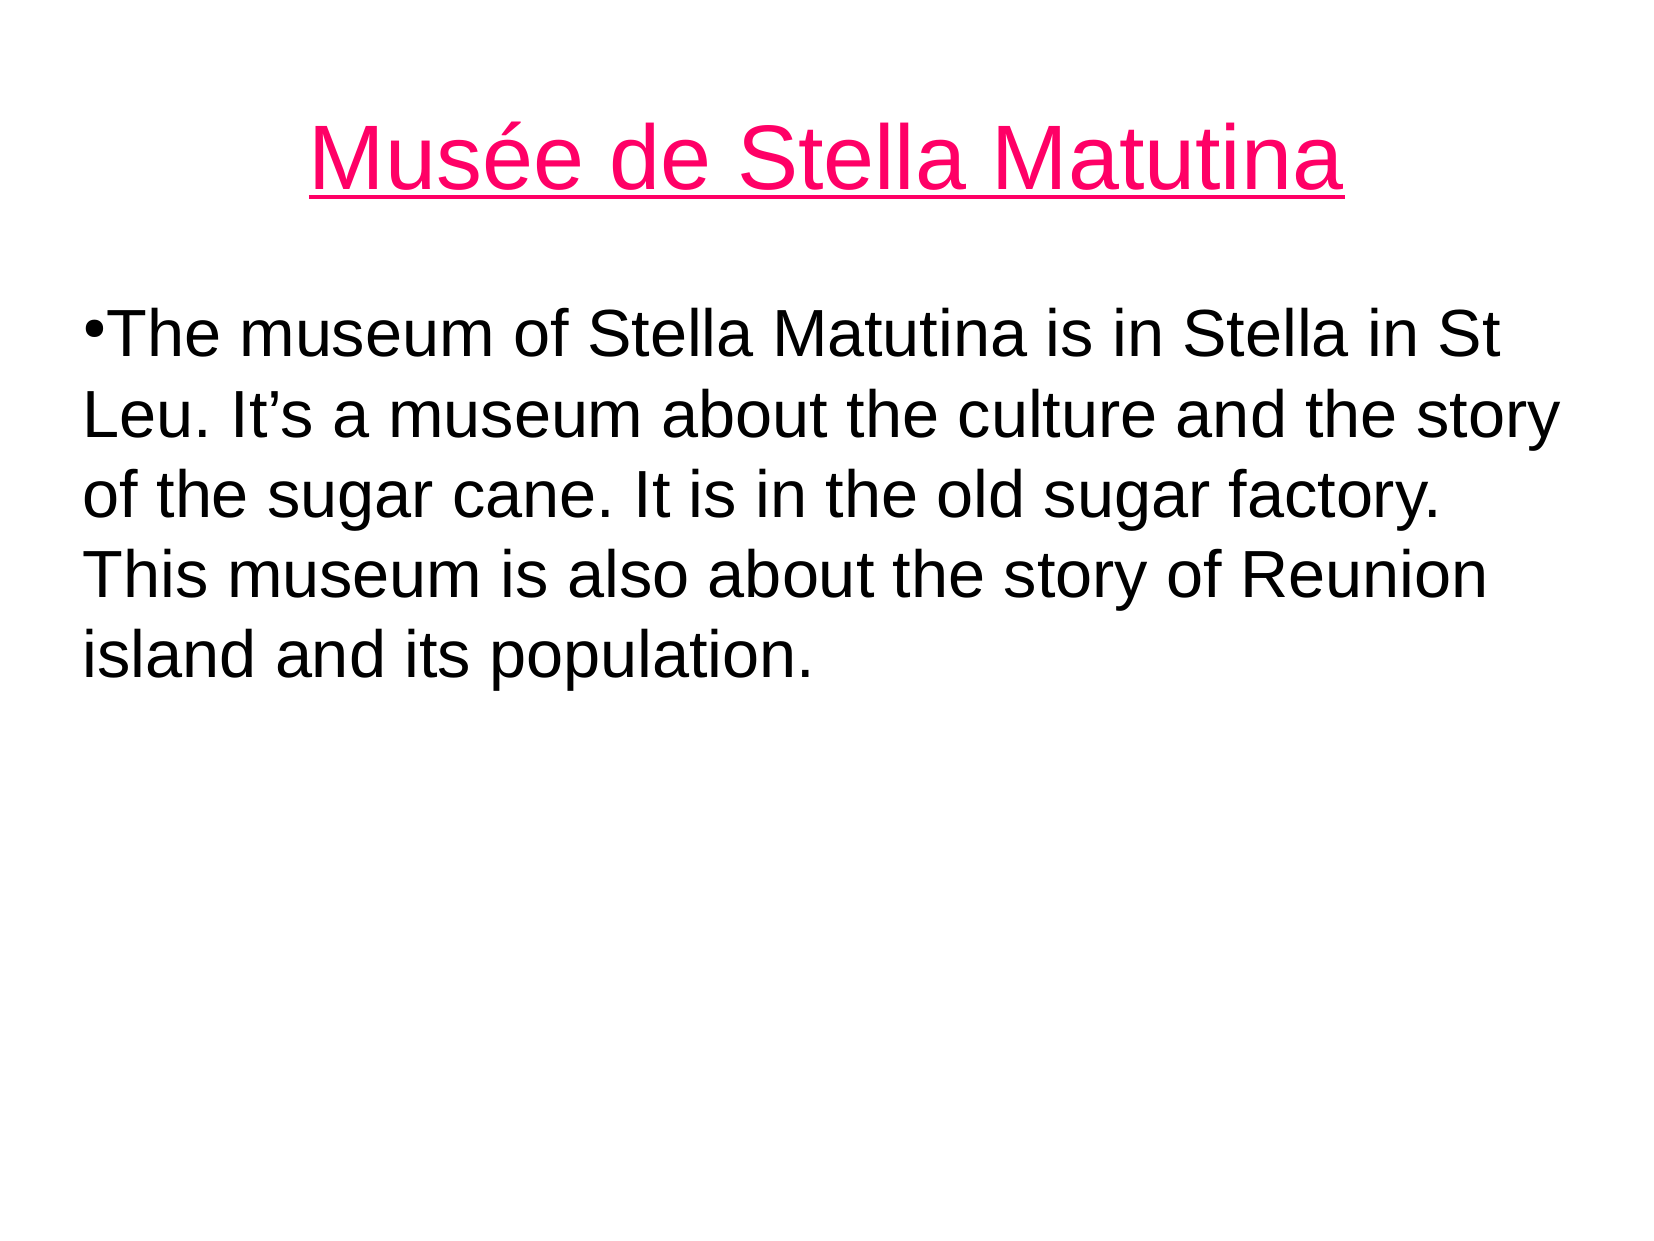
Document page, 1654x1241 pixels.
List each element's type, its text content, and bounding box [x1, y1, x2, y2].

list The museum of Stella Matutina is in Stella in St Leu. It’s a museum about the culture and the story of the sugar cane. It is in the old sugar factory. This museum is also about the story of Reunion island and its population. [82, 290, 1571, 1010]
title Musée de Stella Matutina [82, 49, 1571, 257]
